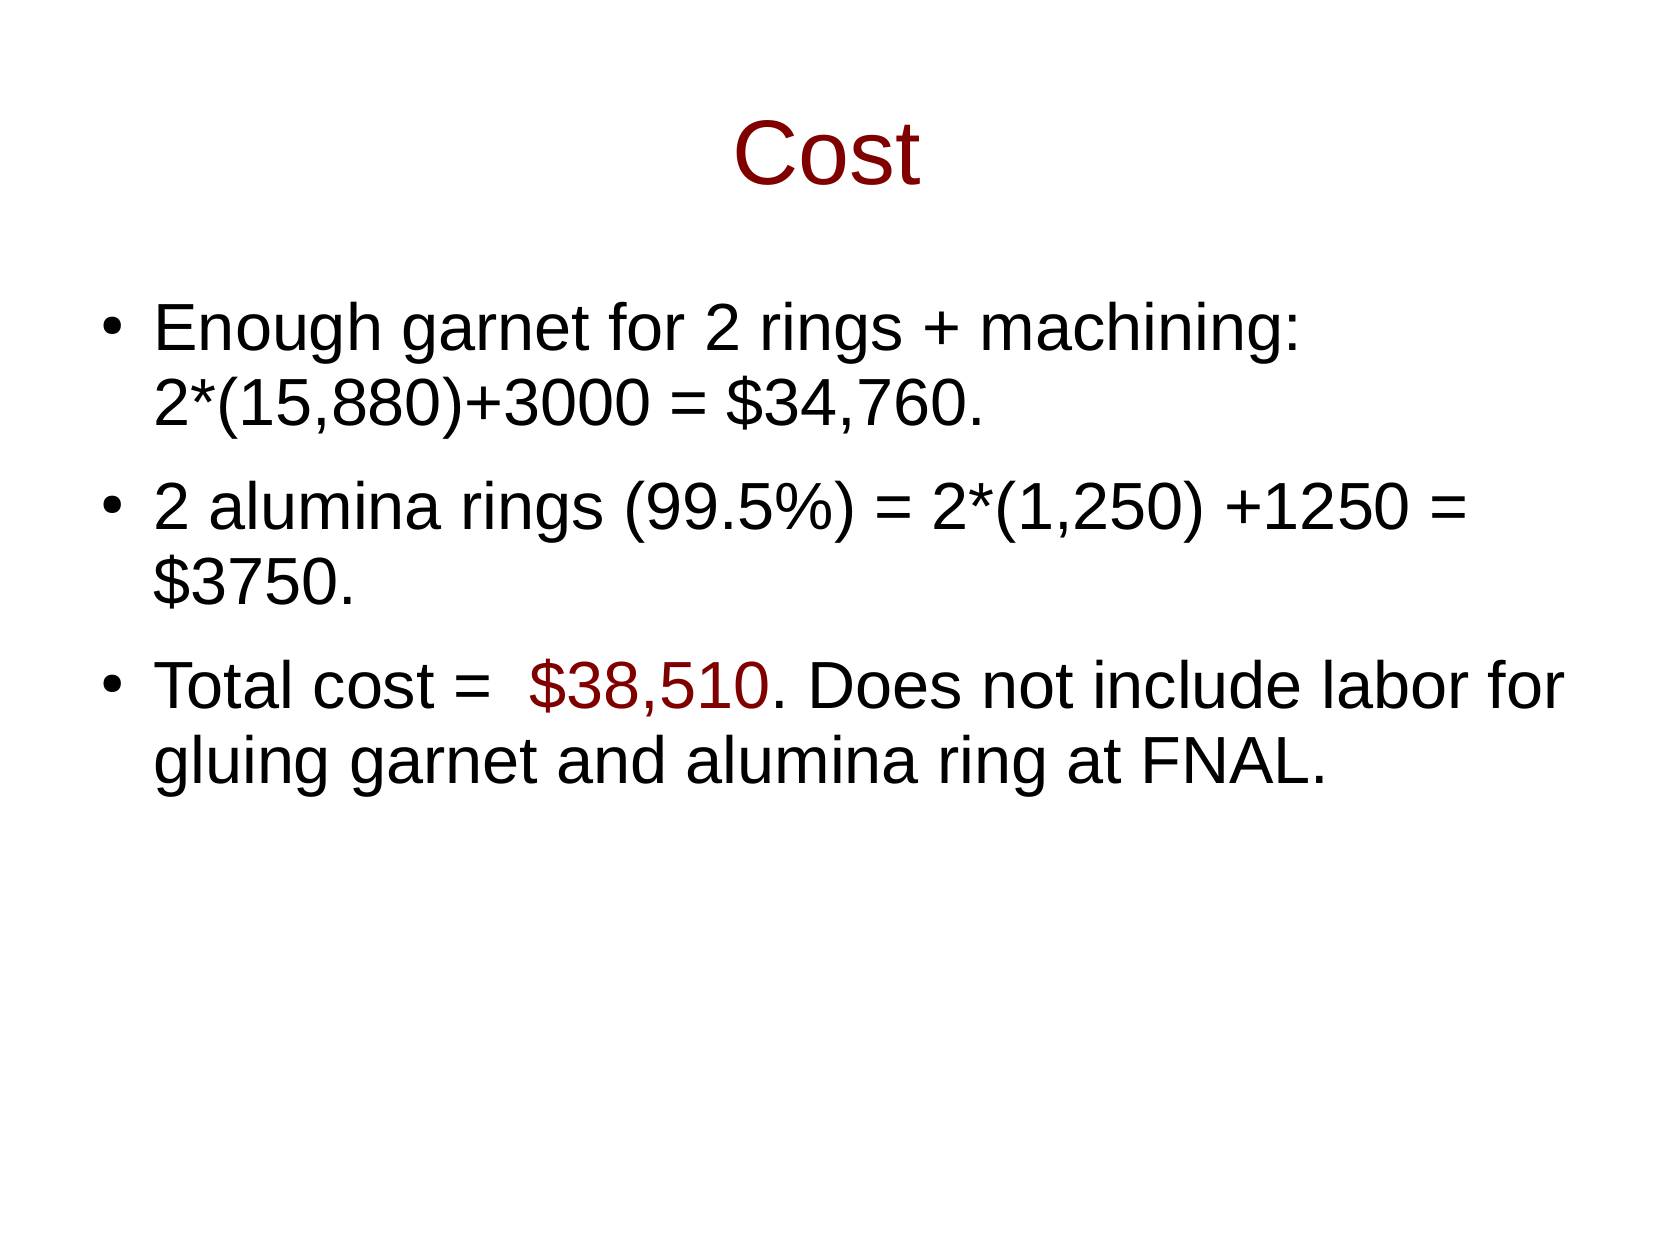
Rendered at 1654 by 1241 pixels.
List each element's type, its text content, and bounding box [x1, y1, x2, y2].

list Enough garnet for 2 rings + machining: 2*(15,880)+3000 = $34,760. 2 alumina rings (99.5%) = 2*(1,250) +1250 = $3750. Total cost = $38,510. Does not include labor for gluing garnet and alumina ring at FNAL. [82, 290, 1571, 1010]
title Cost [82, 49, 1571, 257]
